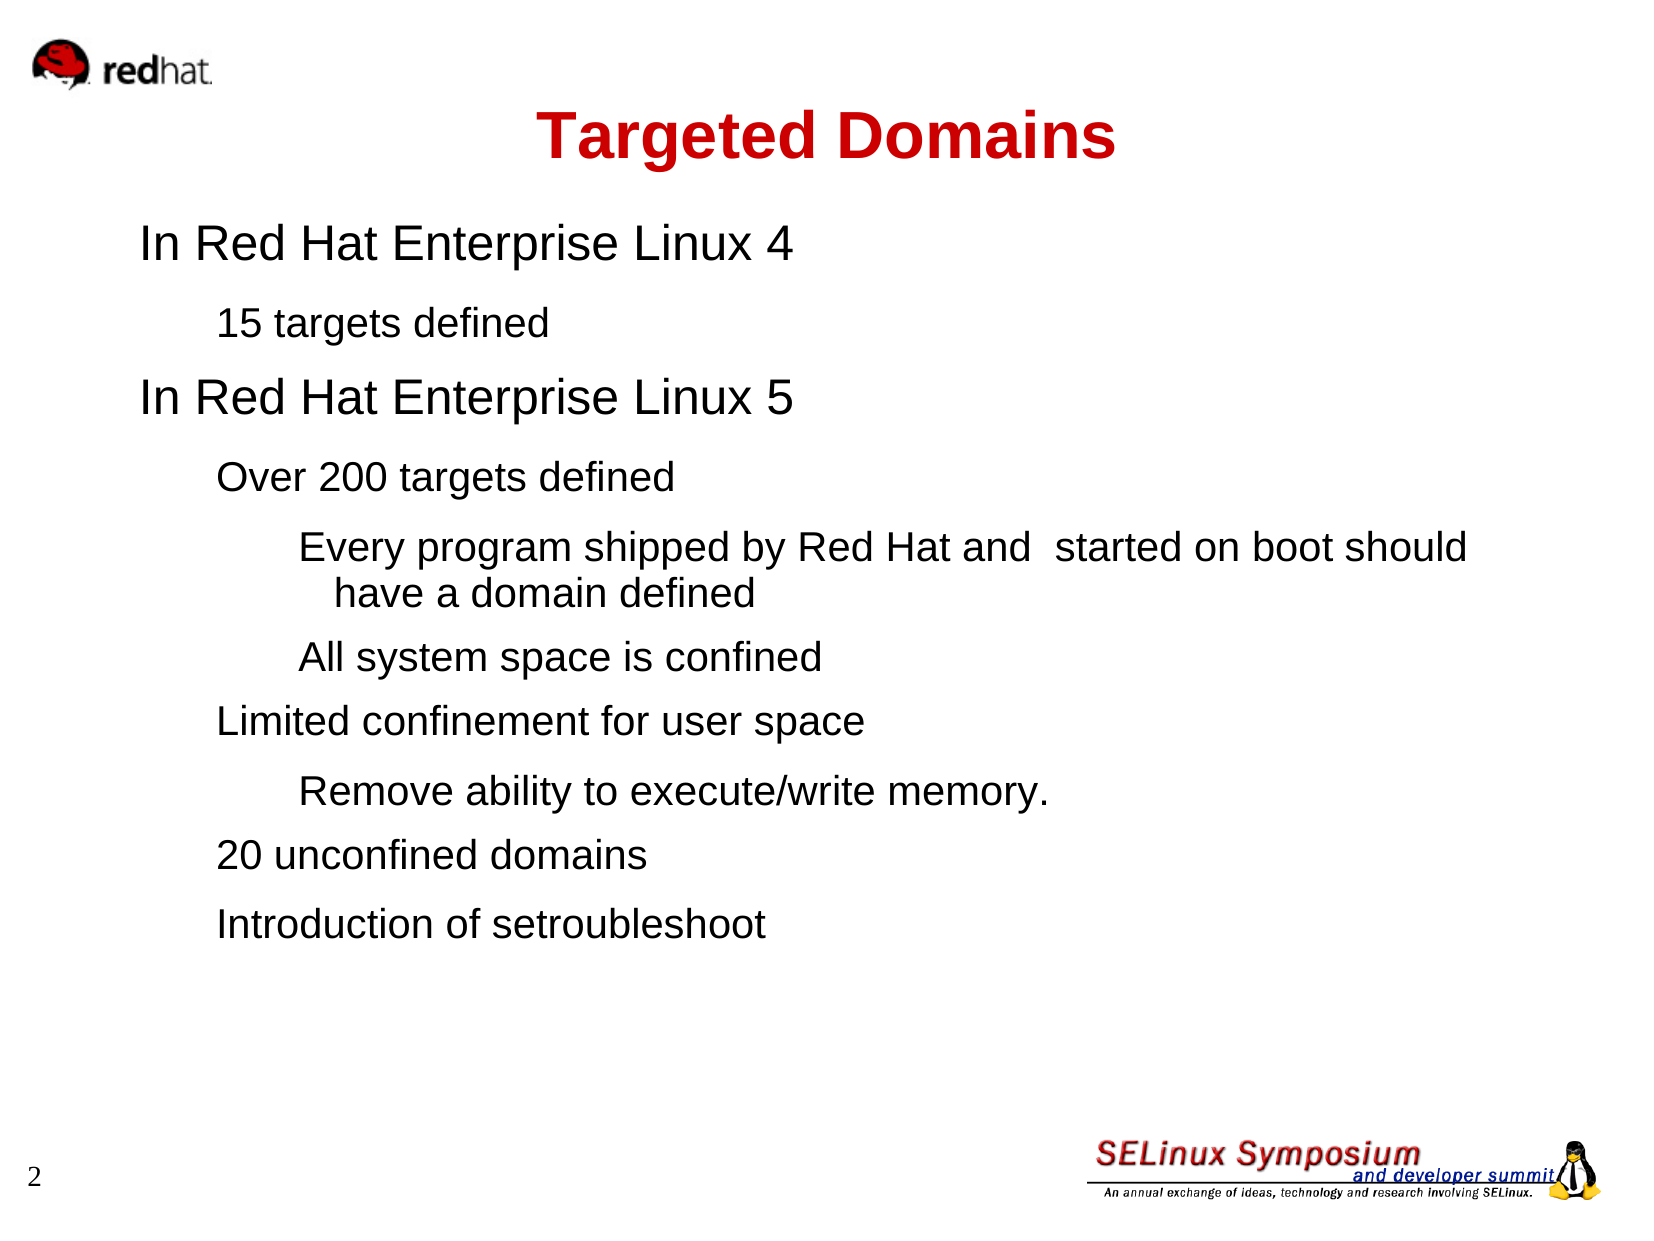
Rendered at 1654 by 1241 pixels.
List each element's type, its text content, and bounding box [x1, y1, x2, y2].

picture [31, 37, 212, 98]
picture [1087, 1135, 1613, 1200]
list In Red Hat Enterprise Linux 4 15 targets defined In Red Hat Enterprise Linux 5 Over 200 targets defined Every program shipped by Red Hat and started on boot should have a domain defined All system space is confined Limited confinement for user space Remove ability to execute/write memory. 20 unconfined domains Introduction of setroubleshoot [121, 214, 1534, 1125]
title Targeted Domains [121, 55, 1534, 214]
